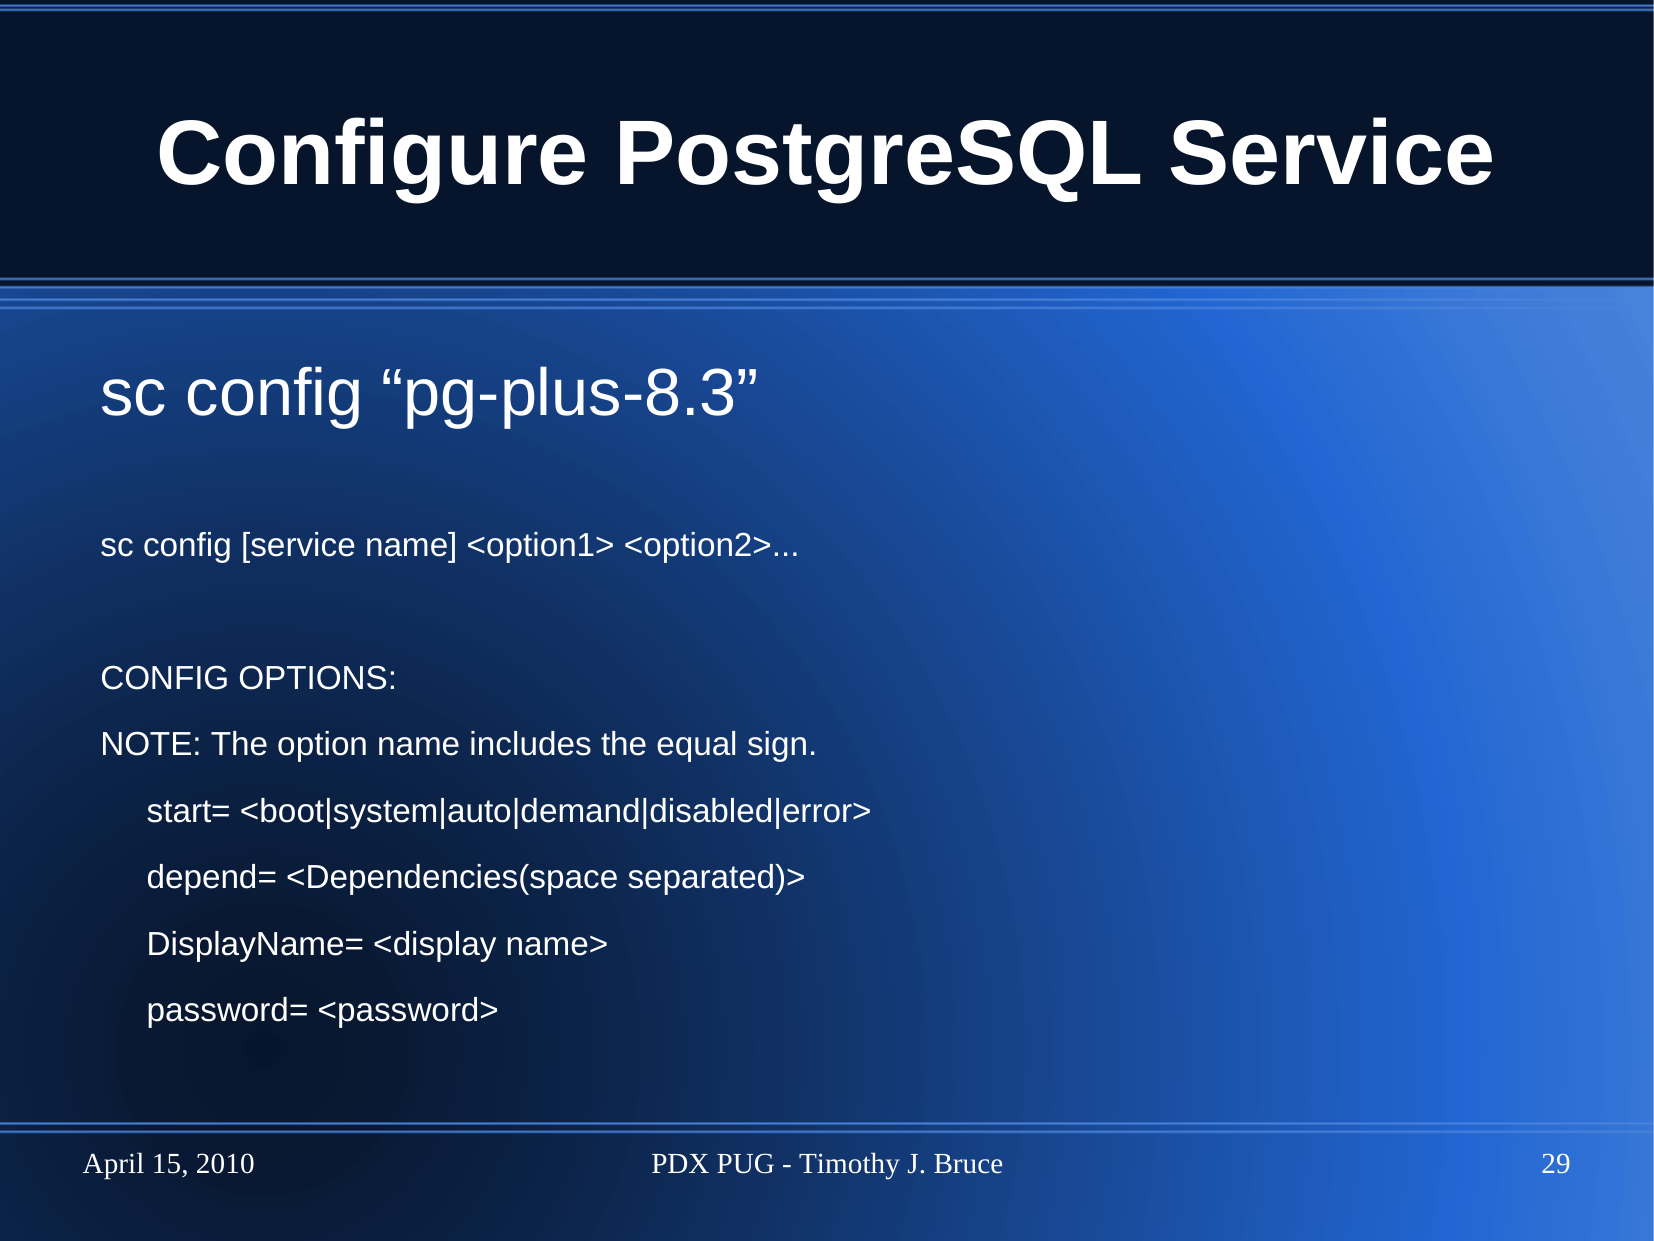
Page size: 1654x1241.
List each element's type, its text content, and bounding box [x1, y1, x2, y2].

list sc config “pg-plus-8.3” sc config [service name] <option1> <option2>... CONFIG OPTIONS: NOTE: The option name includes the equal sign. start= <boot|system|auto|demand|disabled|error> depend= <Dependencies(space separated)> DisplayName= <display name> password= <password> [82, 355, 1571, 1159]
picture [0, 0, 1654, 1241]
title Configure PostgreSQL Service [82, 56, 1571, 250]
